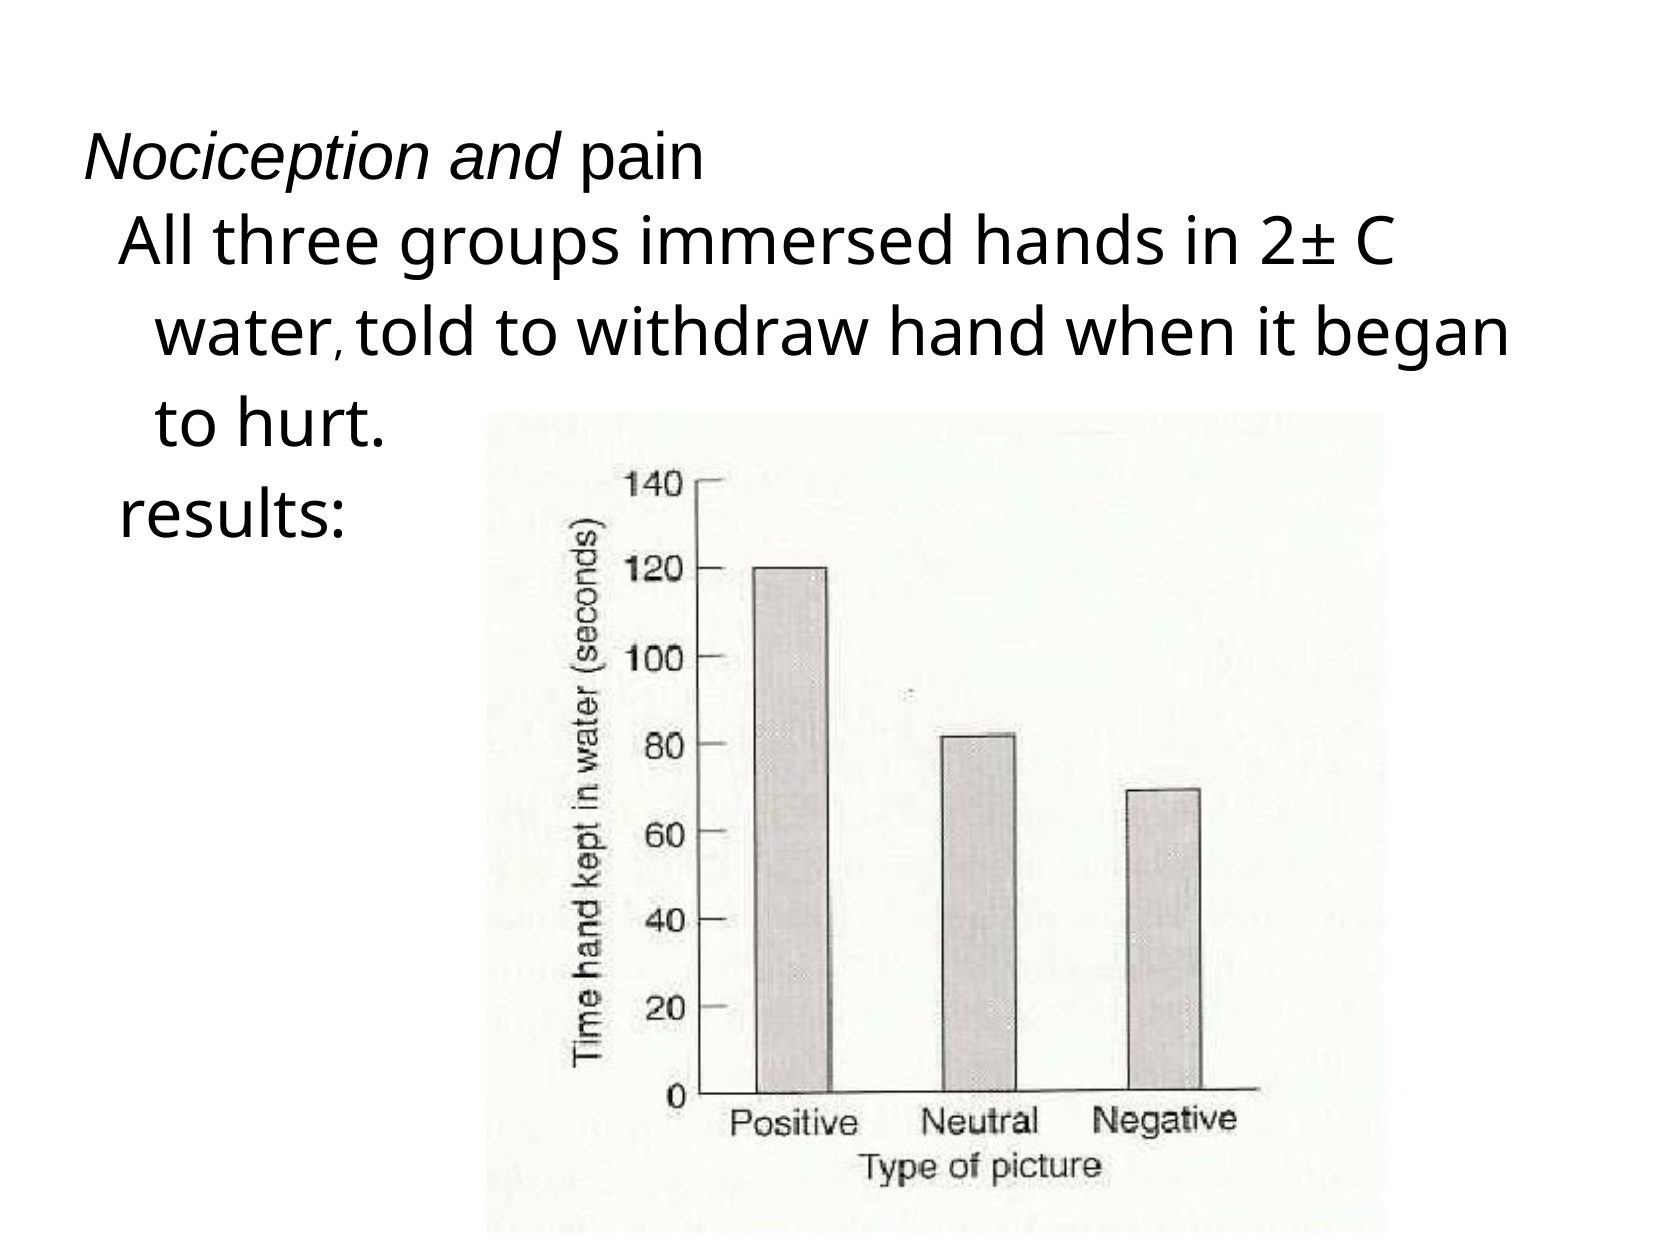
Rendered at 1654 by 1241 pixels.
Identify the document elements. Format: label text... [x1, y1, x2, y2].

picture [487, 412, 1435, 1237]
text_box Nociception and pain All three groups immersed hands in 2± C water, told to withdraw hand when it began to hurt. results: [83, 38, 1572, 638]
